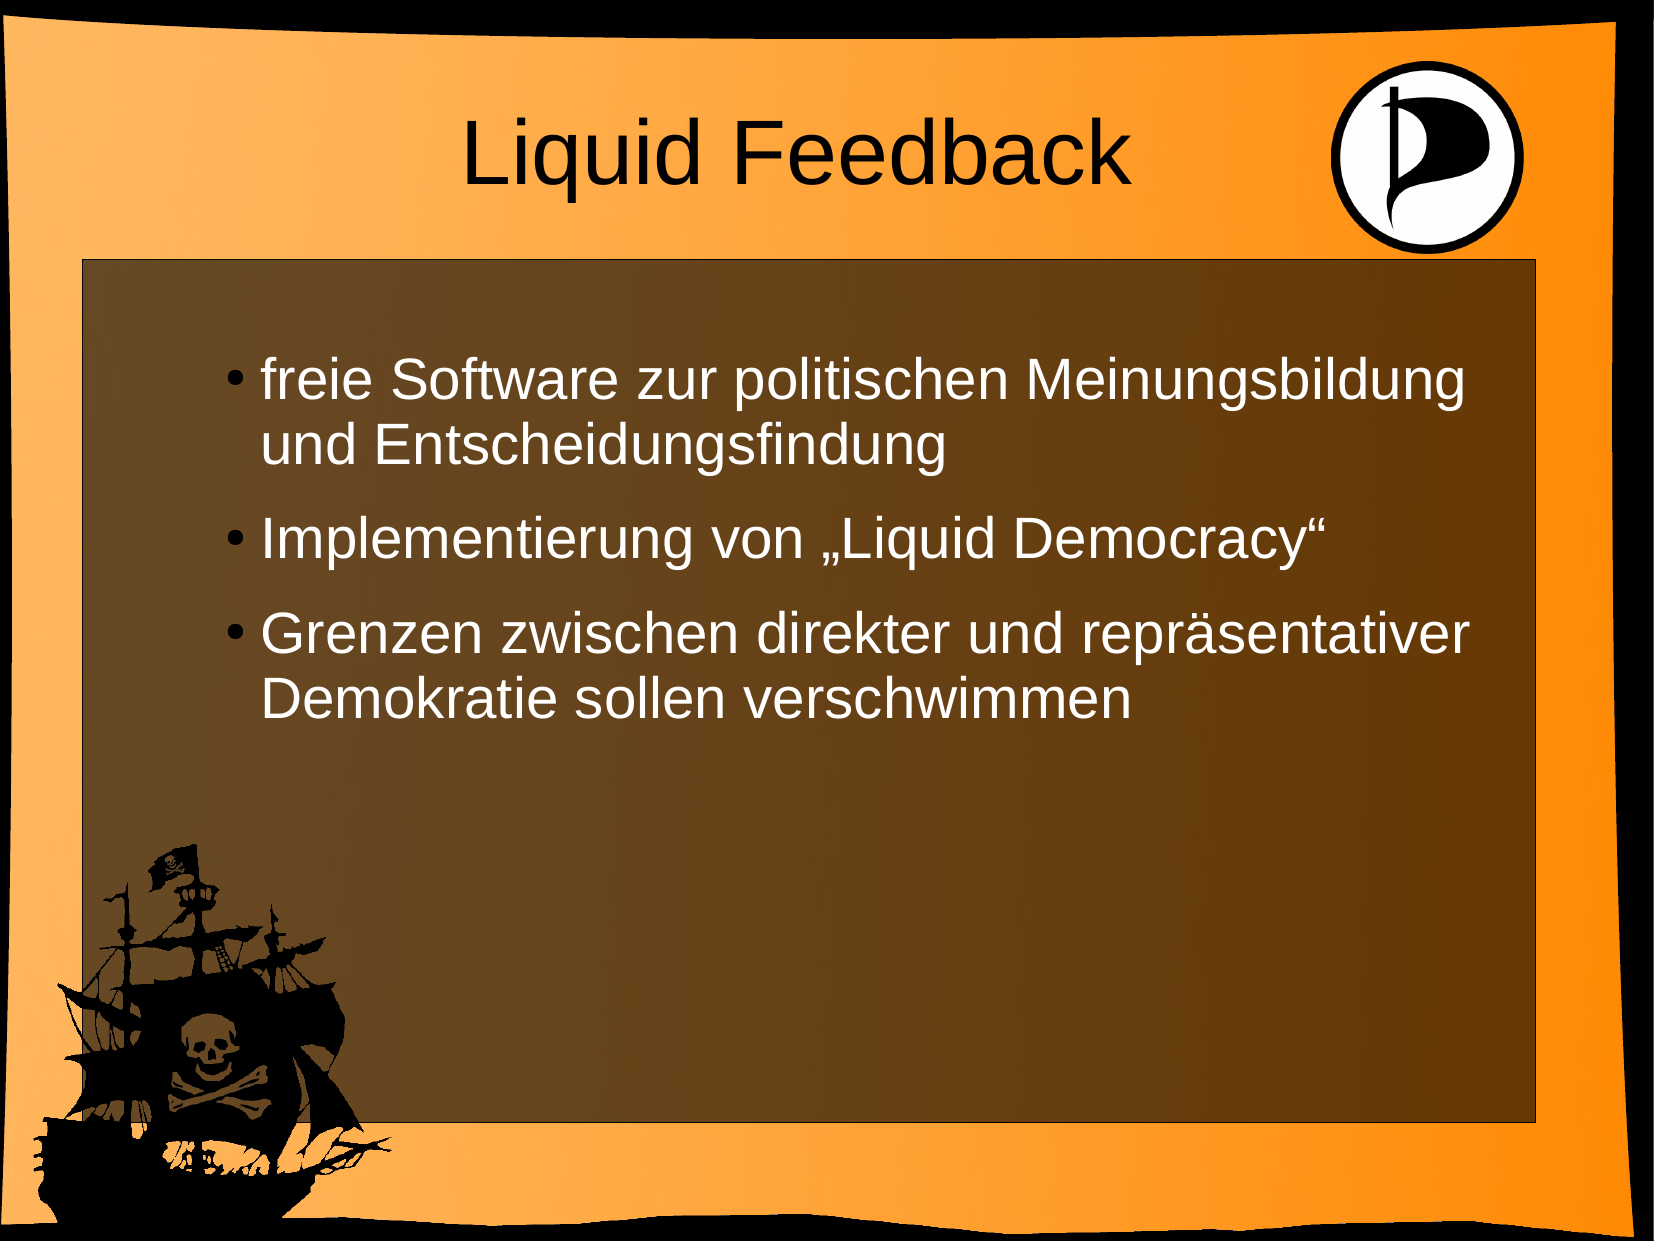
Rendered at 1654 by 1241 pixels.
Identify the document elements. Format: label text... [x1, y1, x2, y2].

picture [1, 16, 1634, 1241]
title Liquid Feedback [82, 49, 1512, 257]
text_box freie Software zur politischen Meinungsbildung und Entscheidungsfindung Implementierung von „Liquid Democracy“ Grenzen zwischen direkter und repräsentativer Demokratie sollen verschwimmen [210, 339, 1512, 739]
text_box [82, 259, 1536, 1123]
